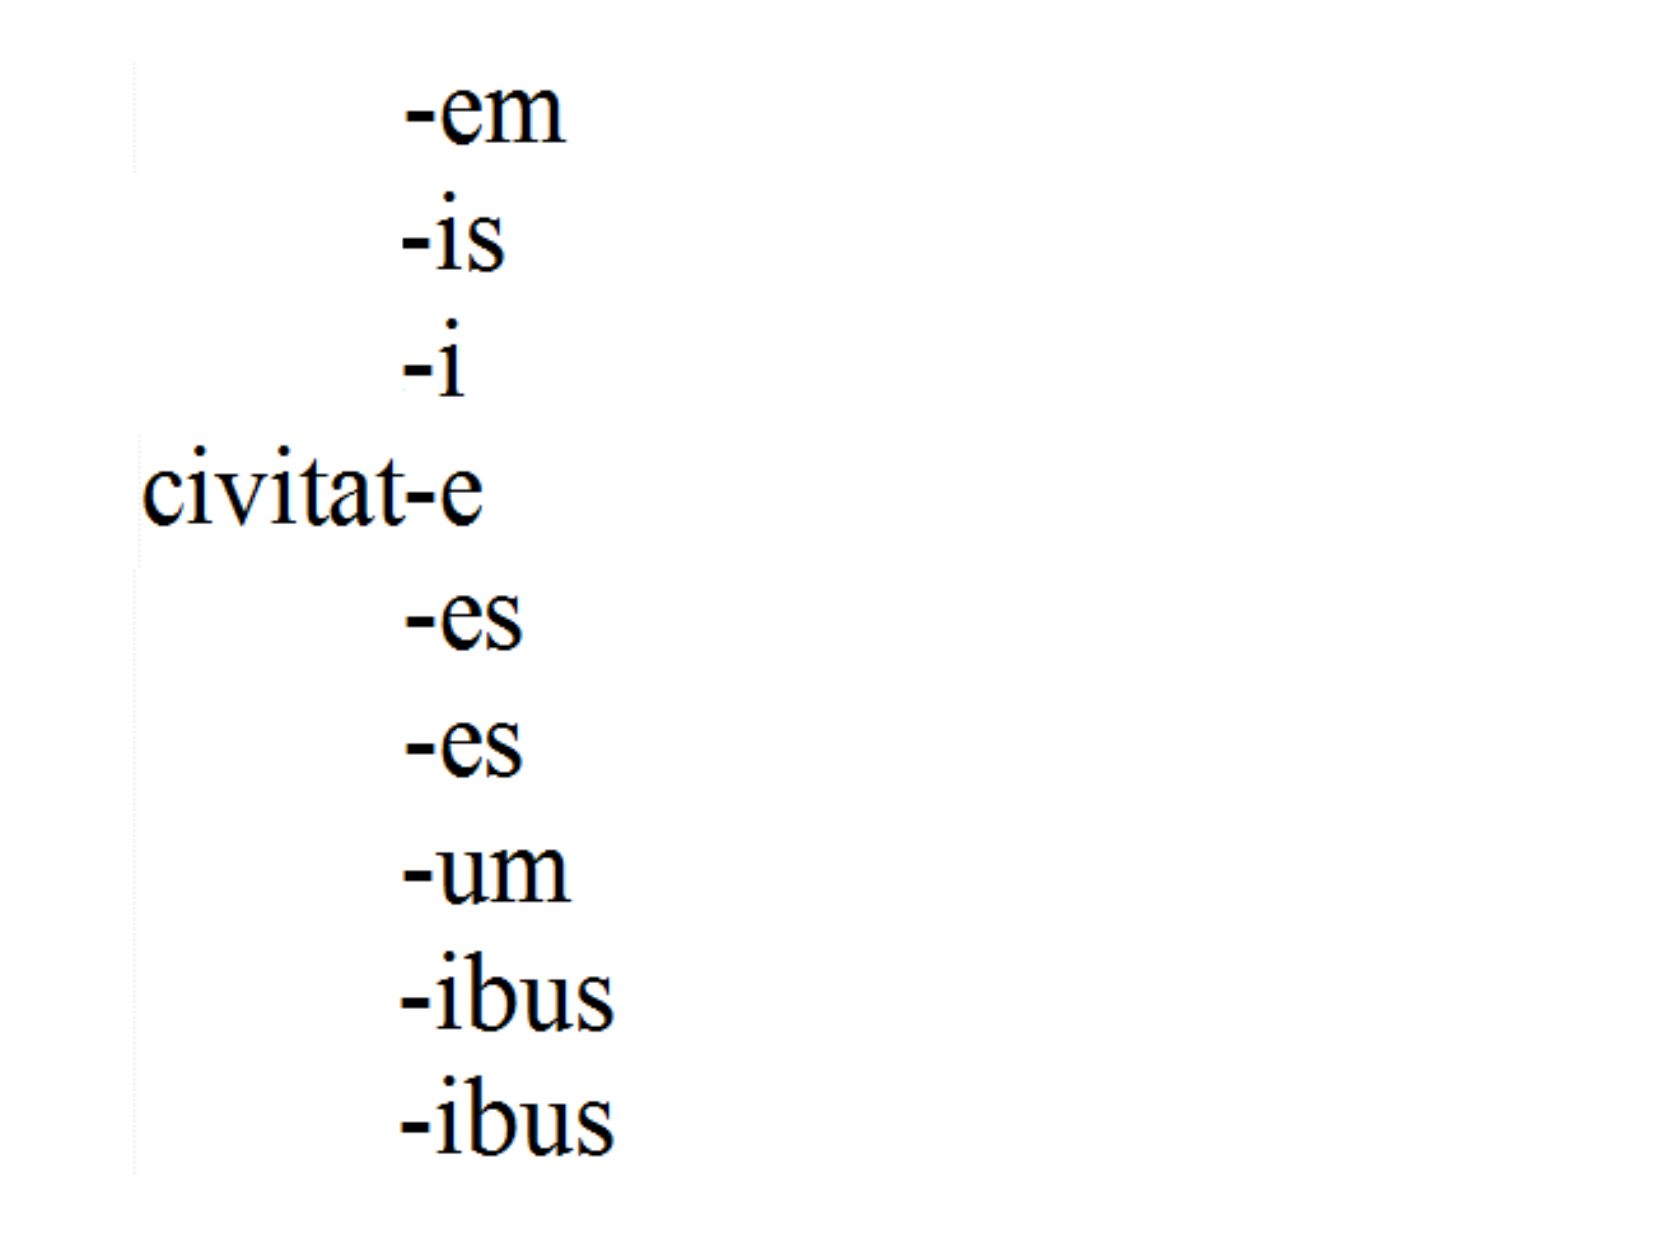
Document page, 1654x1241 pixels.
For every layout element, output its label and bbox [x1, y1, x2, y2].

picture [60, 60, 826, 1180]
